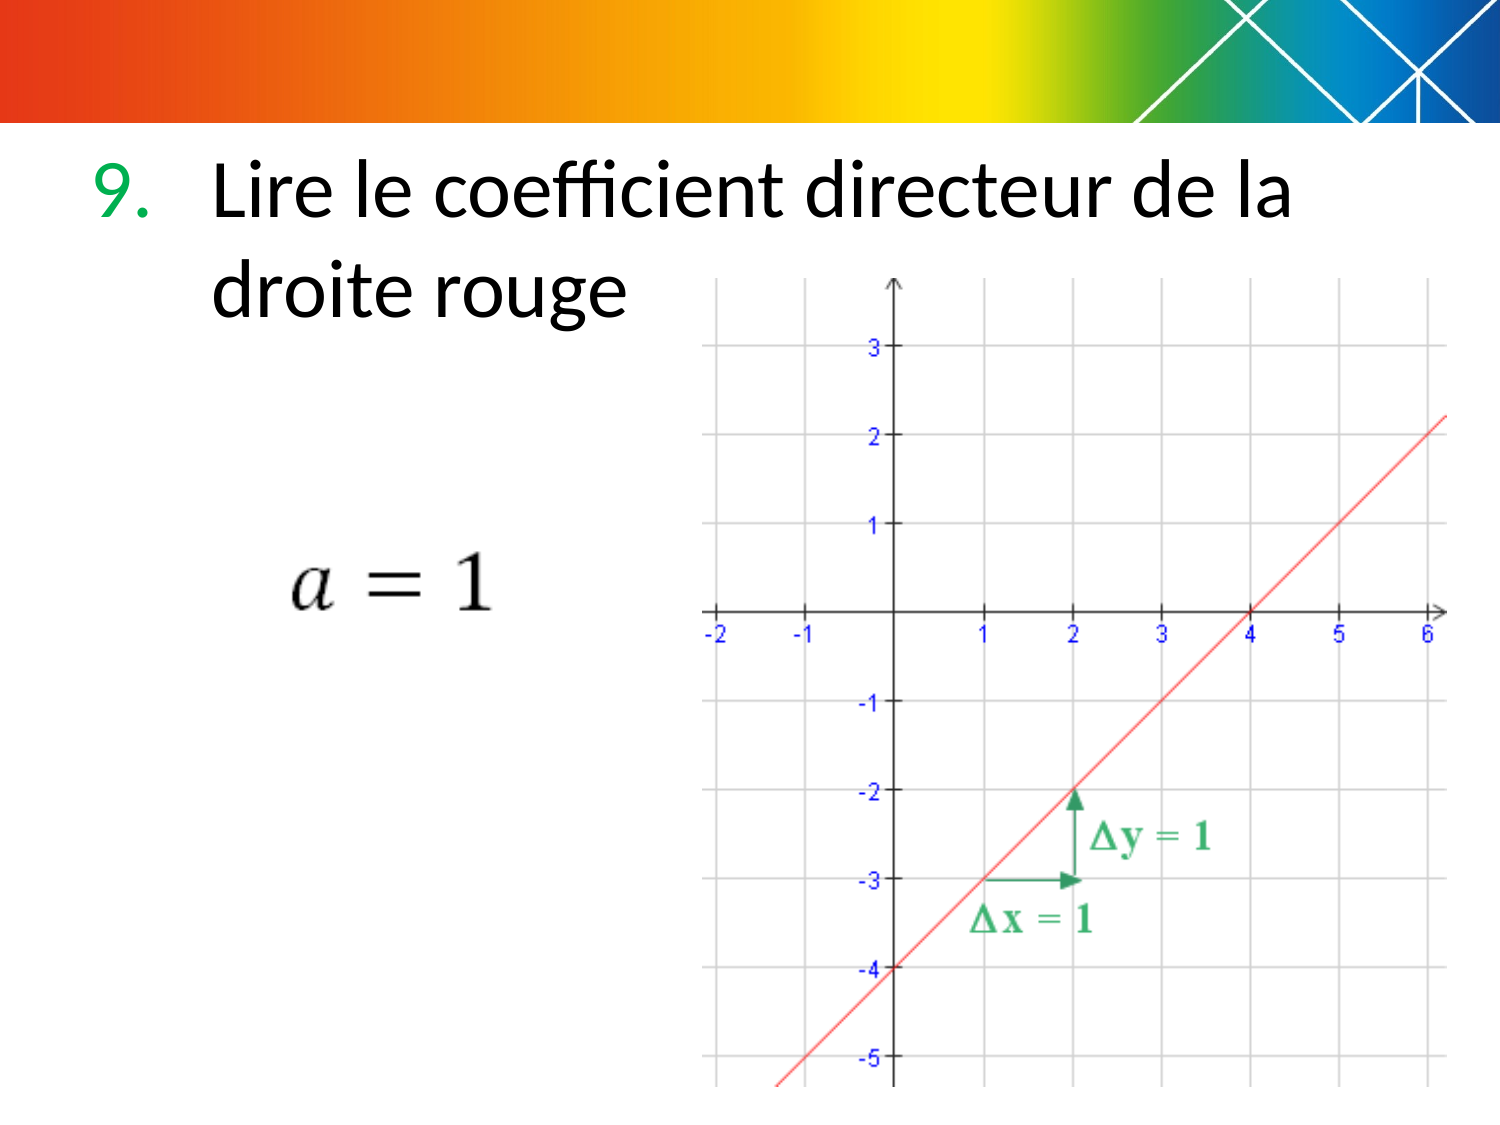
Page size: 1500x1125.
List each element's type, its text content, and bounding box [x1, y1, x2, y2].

picture [1340, 0, 1500, 123]
picture [702, 278, 1447, 1087]
picture [0, 0, 1359, 123]
picture [242, 515, 530, 646]
title Lire le coefficient directeur de la droite rouge [75, 126, 1426, 342]
